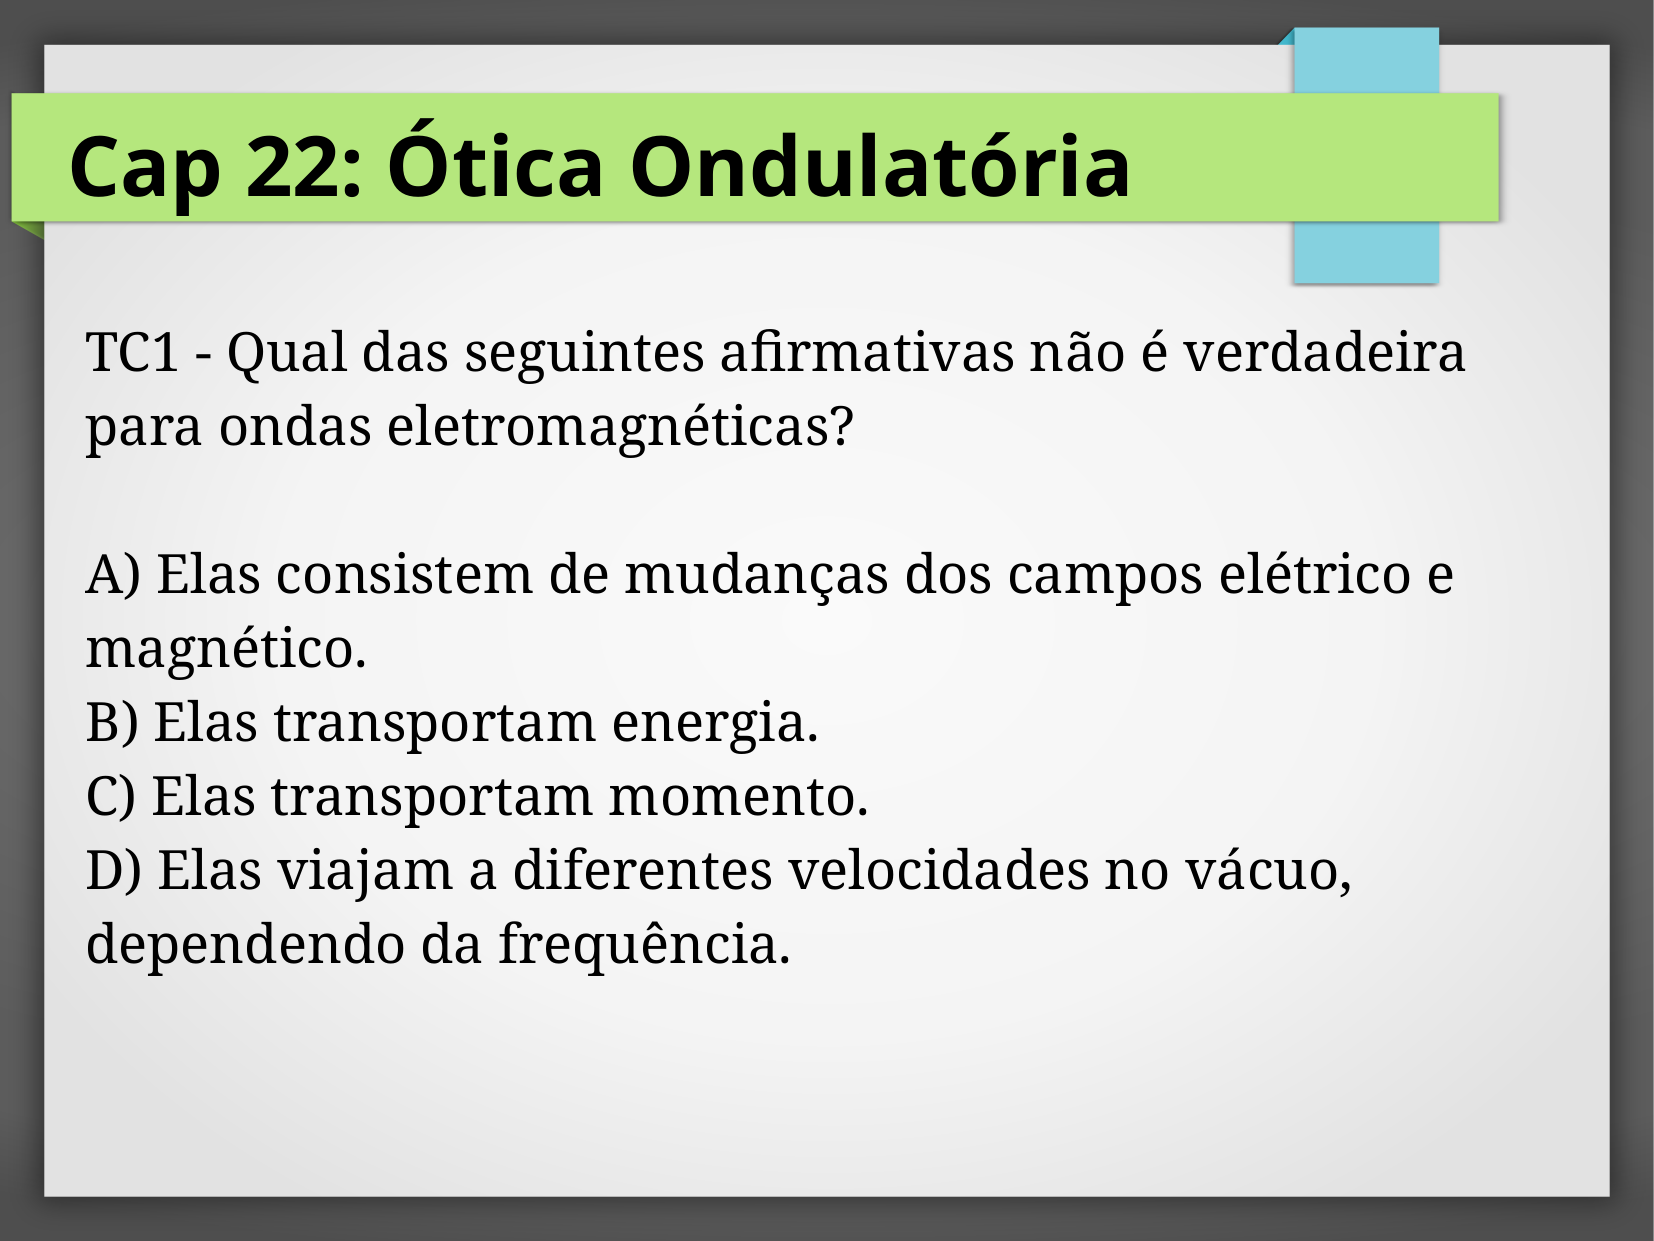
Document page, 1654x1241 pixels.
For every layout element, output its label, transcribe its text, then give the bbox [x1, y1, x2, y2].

text_box Cap 22: Ótica Ondulatória [53, 100, 1607, 1193]
text_box TC1 - Qual das seguintes afirmativas não é verdadeira para ondas eletromagnéticas? A) Elas consistem de mudanças dos campos elétrico e magnético. B) Elas transportam energia. C) Elas transportam momento. D) Elas viajam a diferentes velocidades no vácuo, dependendo da frequência. [70, 306, 1583, 956]
picture [0, 0, 1654, 1241]
